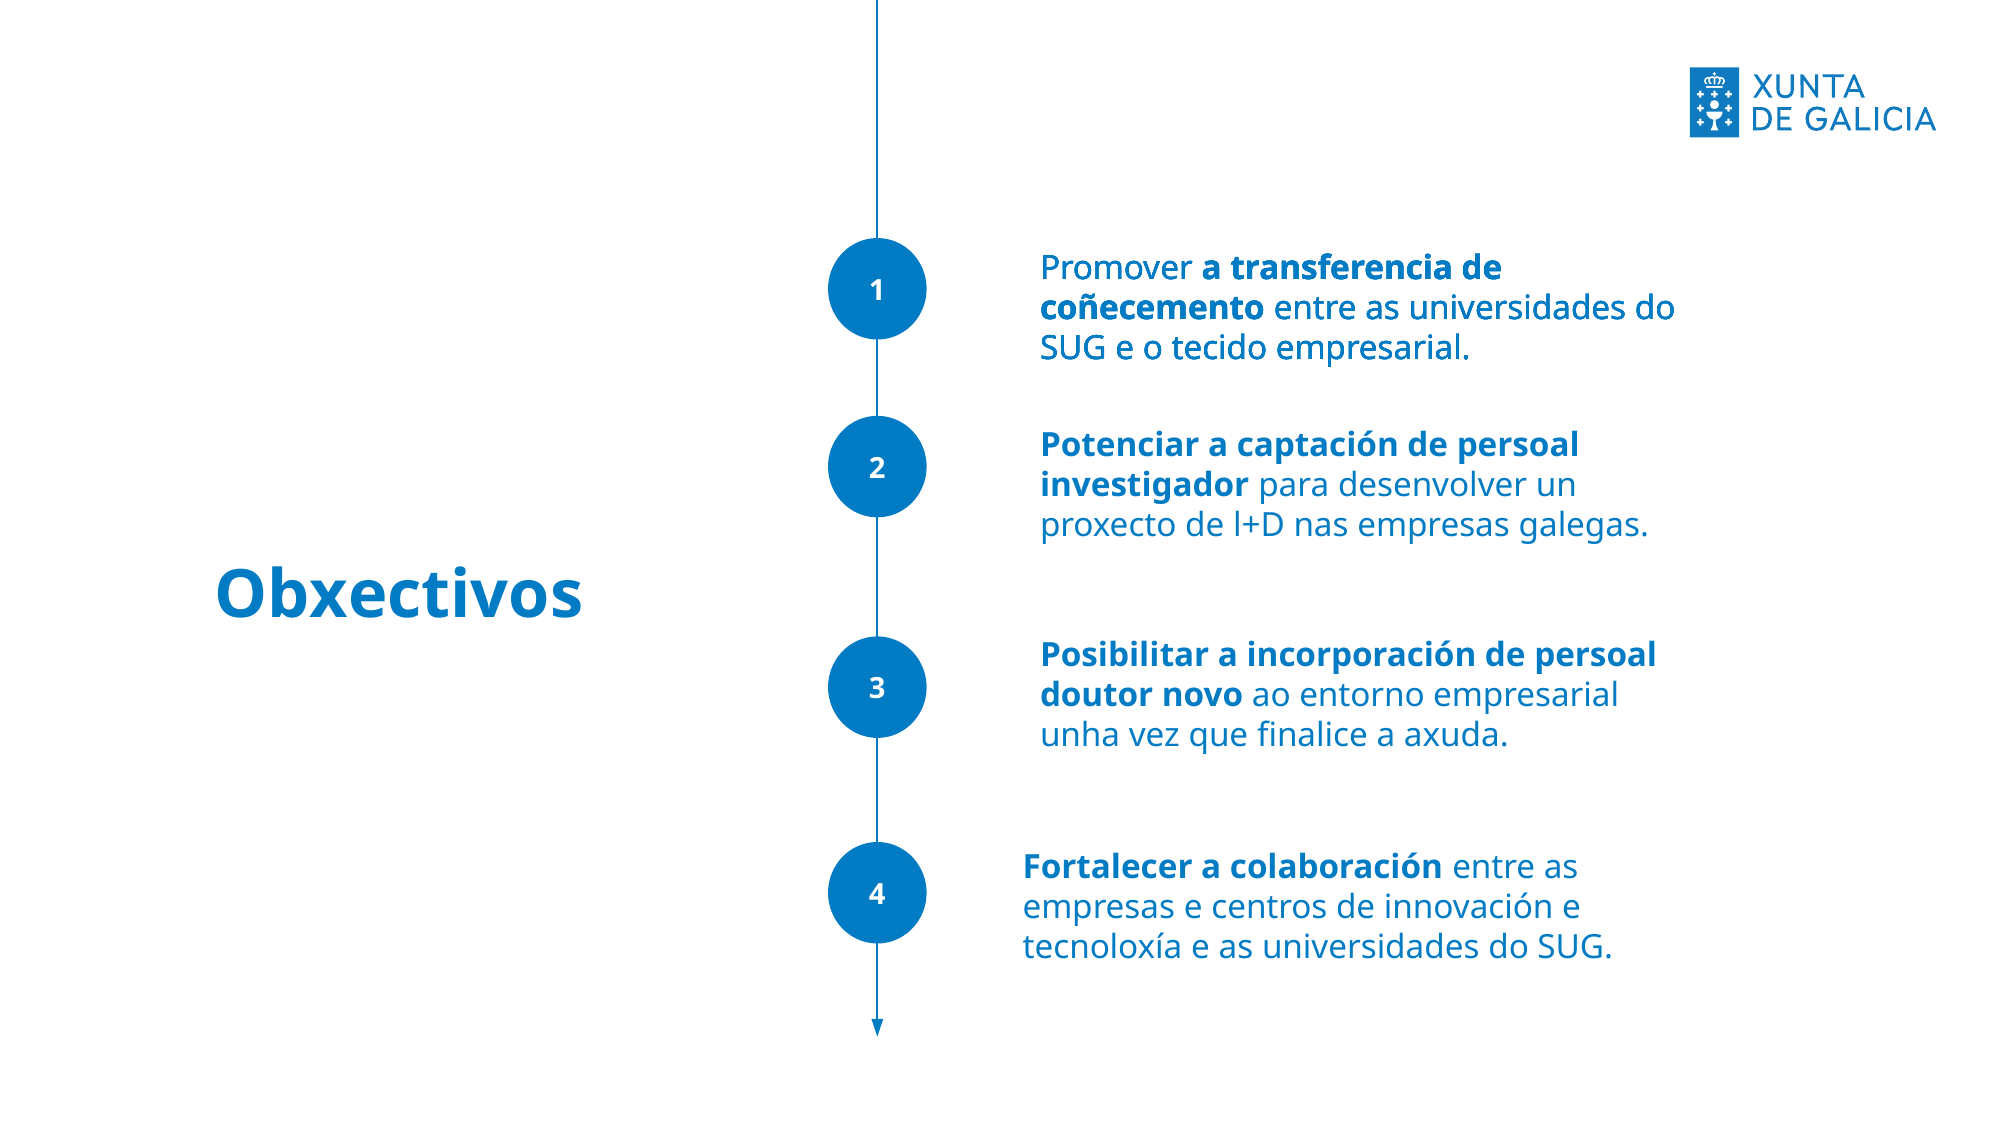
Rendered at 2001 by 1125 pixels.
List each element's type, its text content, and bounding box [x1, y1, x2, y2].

text_box Potenciar a captación de persoal investigador para desenvolver un proxecto de l+D nas empresas galegas. [1024, 415, 1701, 591]
text_box 4 [828, 842, 927, 944]
text_box Promover a transferencia de coñecemento entre as universidades do SUG e o tecido empresarial. [1024, 238, 1701, 375]
text_box Obxectivos [199, 543, 619, 640]
text_box 3 [828, 636, 927, 738]
text_box Fortalecer a colaboración entre as empresas e centros de innovación e tecnoloxía e as universidades do SUG. [1007, 838, 1684, 975]
text_box Posibilitar a incorporación de persoal doutor novo ao entorno empresarial unha vez que finalice a axuda. [1024, 625, 1701, 801]
text_box 1 [828, 238, 927, 340]
text_box 2 [828, 415, 927, 518]
